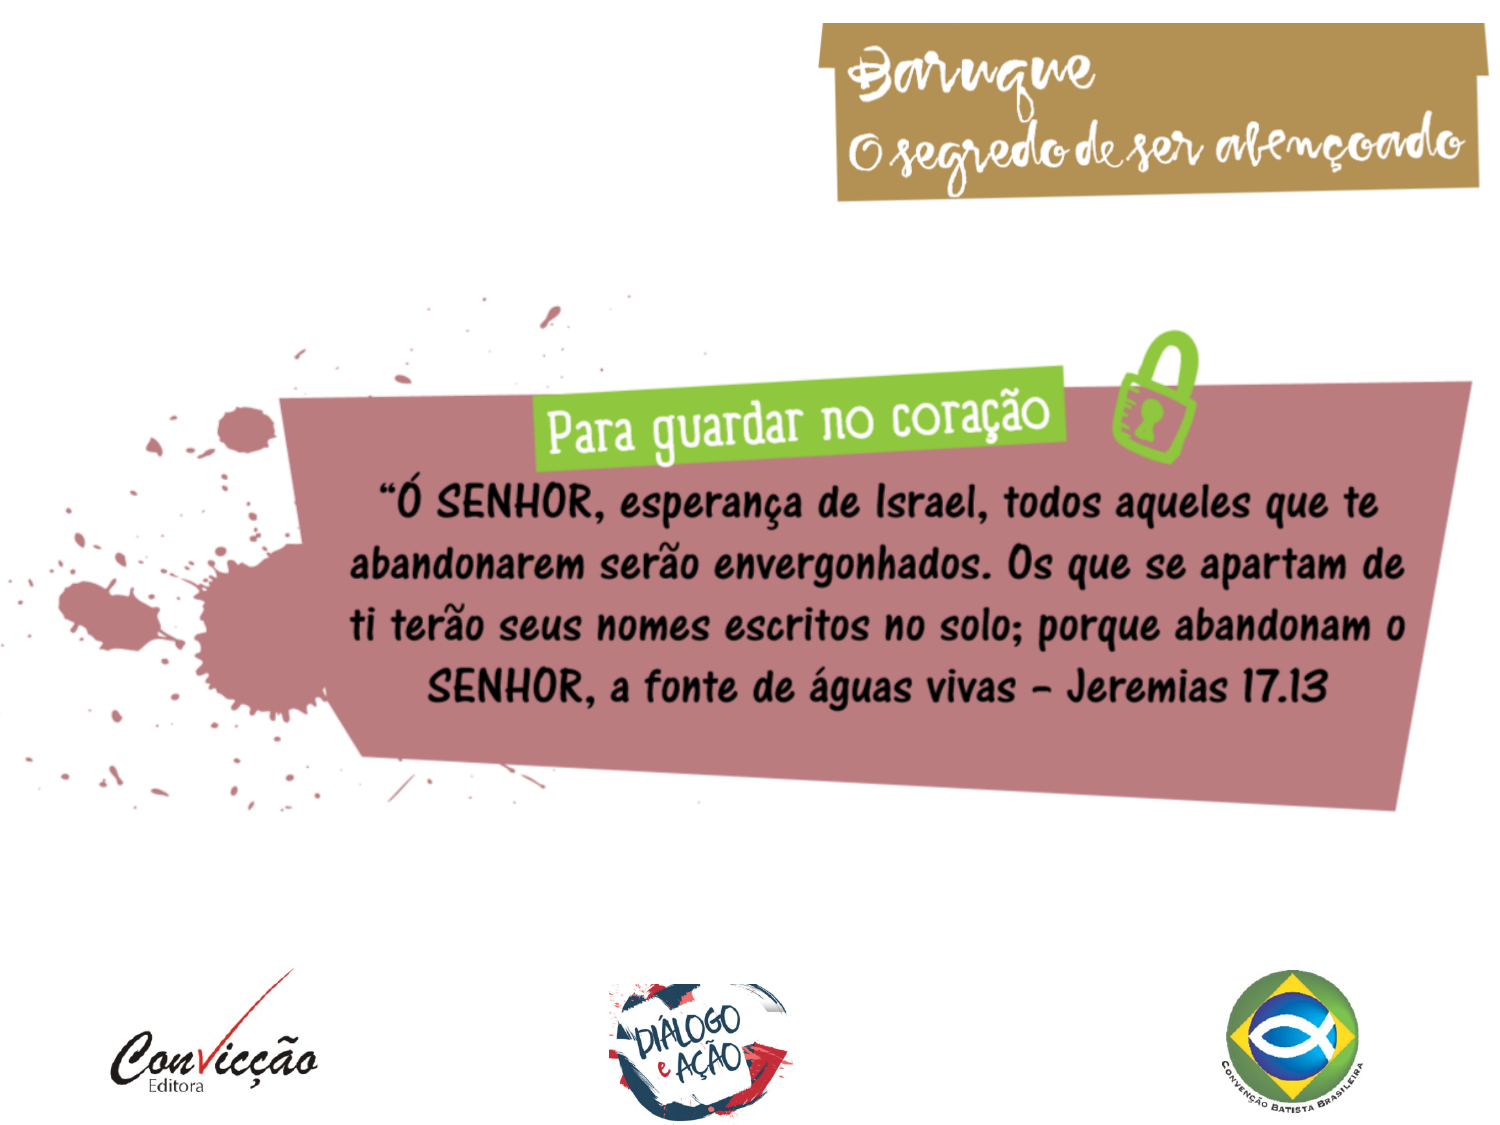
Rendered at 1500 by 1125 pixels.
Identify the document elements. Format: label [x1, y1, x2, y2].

picture [0, 281, 1489, 825]
picture [609, 984, 793, 1125]
picture [815, 23, 1500, 211]
picture [1207, 958, 1373, 1125]
picture [70, 949, 364, 1125]
